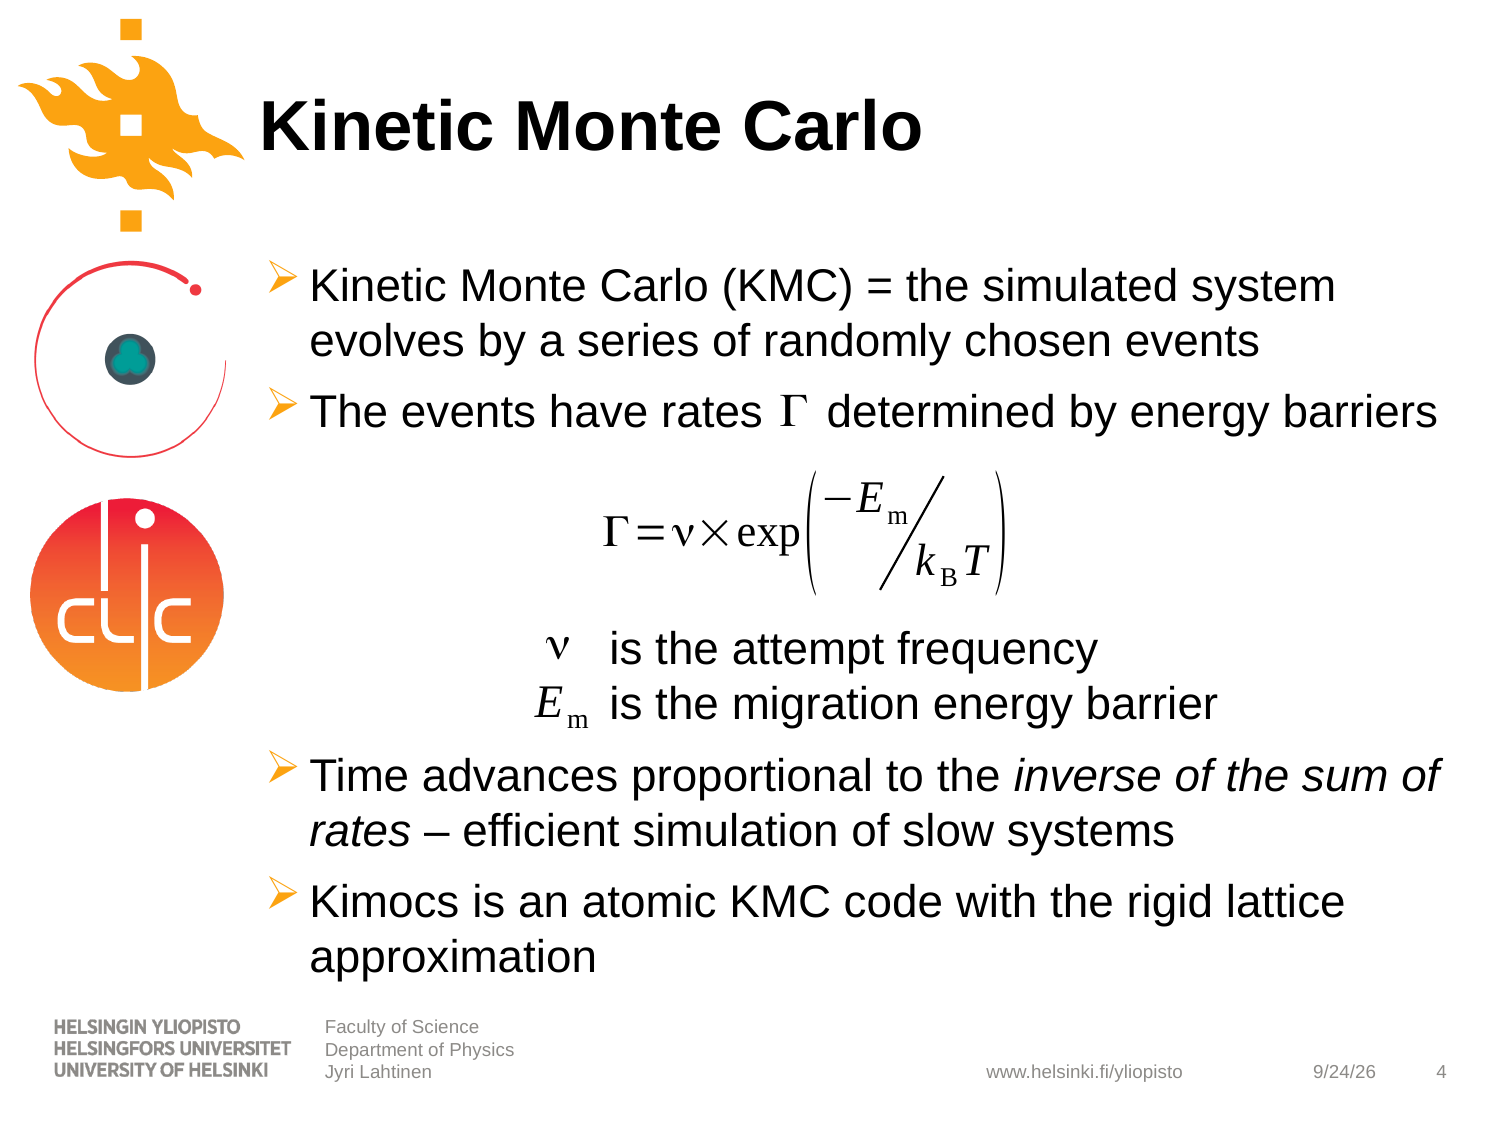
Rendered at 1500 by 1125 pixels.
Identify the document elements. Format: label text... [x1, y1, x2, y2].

chart [520, 676, 600, 735]
chart [591, 467, 1021, 599]
slide_number 10/18/17 [1230, 1011, 1376, 1083]
chart [767, 393, 823, 430]
picture [53, 1017, 292, 1079]
slide_number <number> [1376, 1011, 1447, 1083]
title Kinetic Monte Carlo [259, 30, 1447, 214]
chart [531, 635, 582, 663]
footer Faculty of Science Department of Physics Jyri Lahtinen [324, 1011, 750, 1083]
list Kinetic Monte Carlo (KMC) = the simulated system evolves by a series of randomly chosen events The events have rates determined by energy barriers is the attempt frequency is the migration energy barrier Time advances proportional to the inverse of the sum of rates – efficient simulation of slow systems Kimocs is an atomic KMC code with the rigid lattice approximation [265, 255, 1447, 988]
picture [0, 255, 272, 740]
